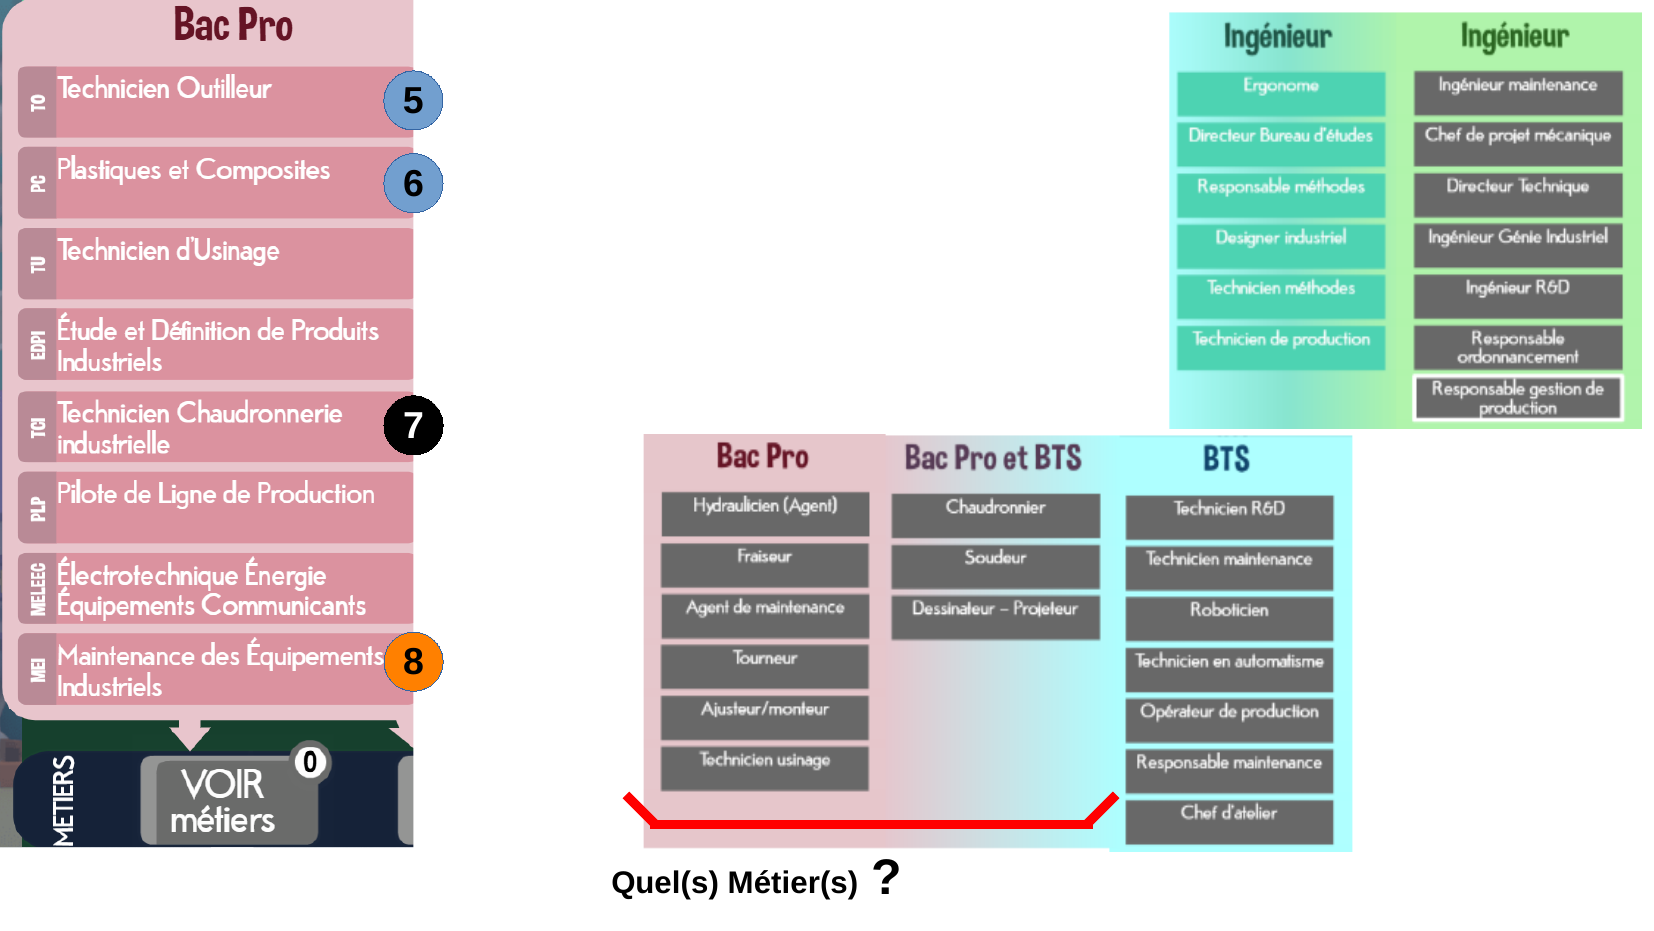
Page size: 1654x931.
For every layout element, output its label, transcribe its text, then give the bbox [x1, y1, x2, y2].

picture [1169, 11, 1642, 429]
text_box ? [856, 842, 916, 913]
text_box 8 [384, 632, 444, 692]
picture [643, 434, 1353, 852]
picture [0, 0, 414, 857]
text_box 5 [383, 70, 443, 130]
text_box 6 [383, 153, 444, 213]
text_box Quel(s) Métier(s) [596, 857, 892, 908]
text_box 7 [383, 395, 444, 455]
